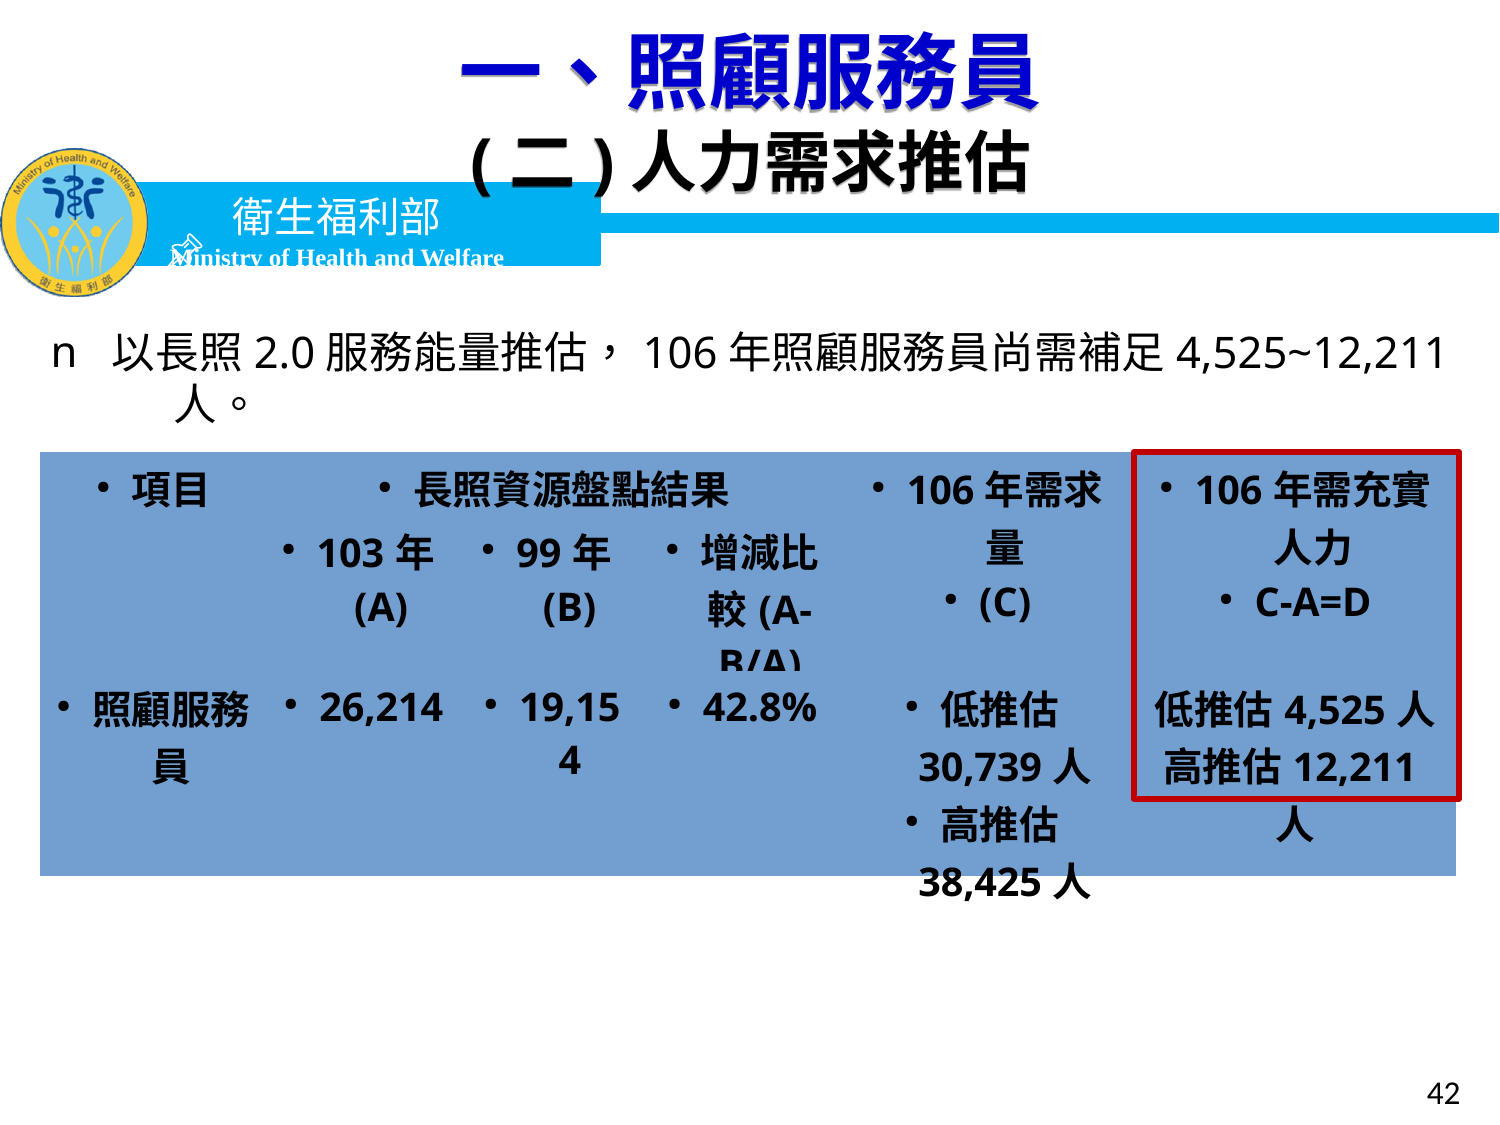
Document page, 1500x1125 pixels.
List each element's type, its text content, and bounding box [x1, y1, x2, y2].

table_header 長照資源盤點結果 [267, 452, 840, 514]
table_cell 103年(A) [267, 514, 460, 671]
table_cell 26,214 [267, 671, 460, 876]
title 一、照顧服務員 (二)人力需求推估 [75, 4, 1426, 193]
table_header 106年需求量 (C) [840, 452, 1131, 671]
table_cell 增減比較(A-B/A) [644, 514, 840, 671]
table_header 106年需充實人力 C-A=D [1137, 455, 1456, 671]
table_cell 42.8% [644, 671, 840, 876]
table_cell 照顧服務員 [40, 671, 267, 876]
table_cell 低推估4,525人 高推估12,211人 [1137, 671, 1456, 796]
text_box 42 [1411, 1063, 1495, 1125]
table_header 項目 [40, 452, 267, 671]
table_cell 99年(B) [460, 514, 644, 671]
text_box 以長照2.0服務能量推估，106年照顧服務員尚需補足4,525~12,211人。 [35, 317, 1500, 386]
table_cell 19,154 [460, 671, 644, 876]
table_cell 低推估4,525人 高推估12,211人 [1135, 802, 1456, 876]
table_cell 低推估30,739人 高推估38,425人 [840, 671, 1135, 876]
